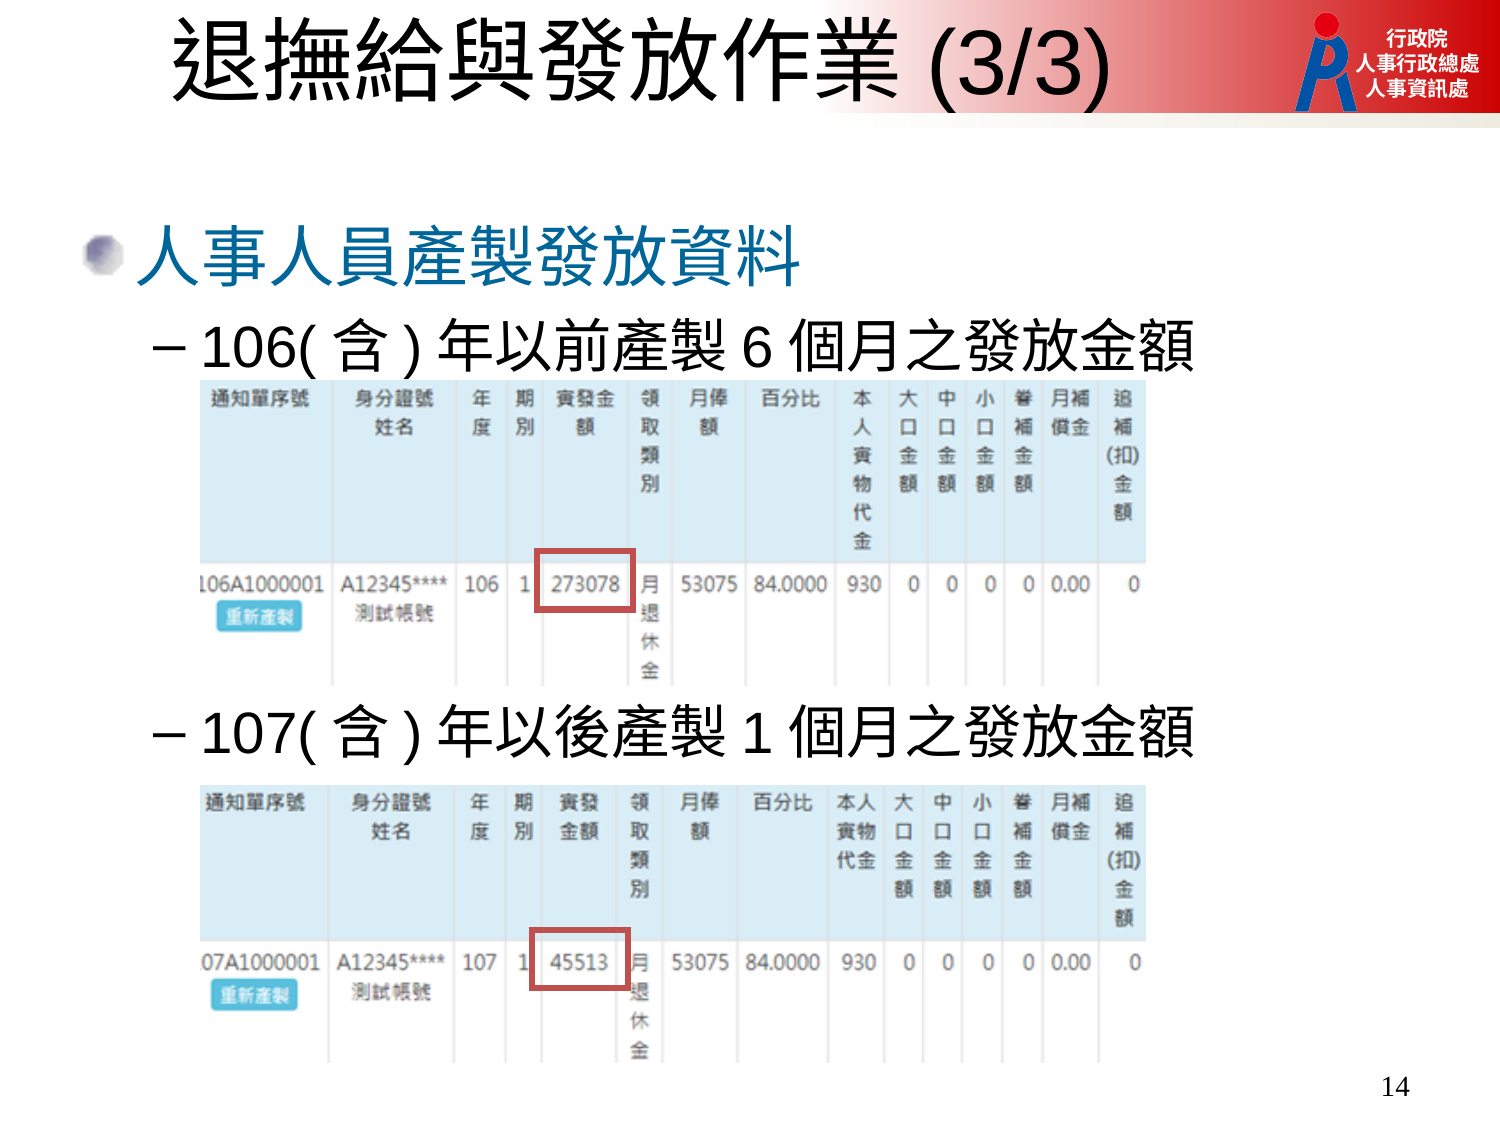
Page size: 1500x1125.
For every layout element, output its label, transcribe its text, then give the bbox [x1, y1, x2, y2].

title 退撫給與發放作業(3/3) [59, 4, 1225, 111]
picture [200, 380, 1146, 686]
picture [200, 785, 1146, 1063]
list 人事人員產製發放資料 106(含)年以前產製6個月之發放金額 107(含)年以後產製1個月之發放金額 [63, 206, 1414, 950]
picture [1278, 0, 1374, 128]
text_box <編號> [1074, 1059, 1426, 1110]
